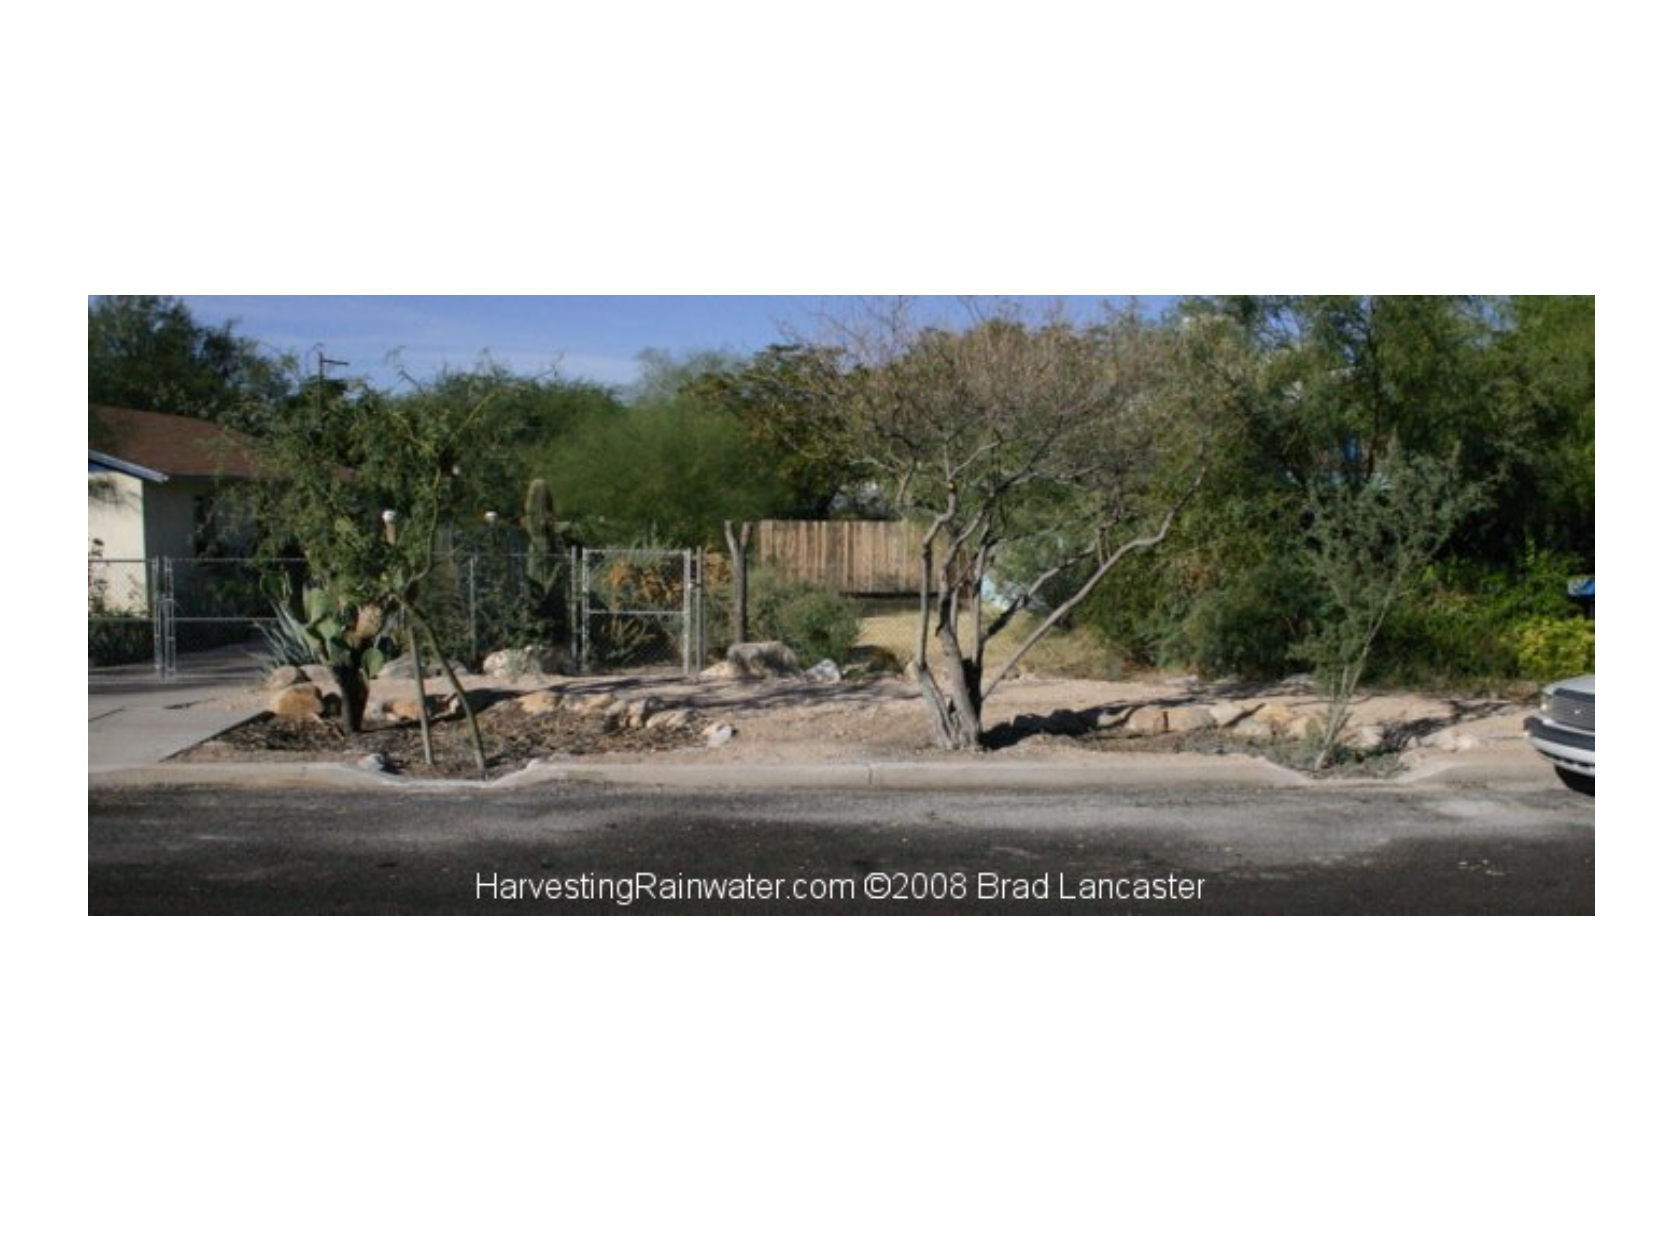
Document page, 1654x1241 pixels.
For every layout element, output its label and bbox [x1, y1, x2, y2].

picture [88, 295, 1595, 916]
